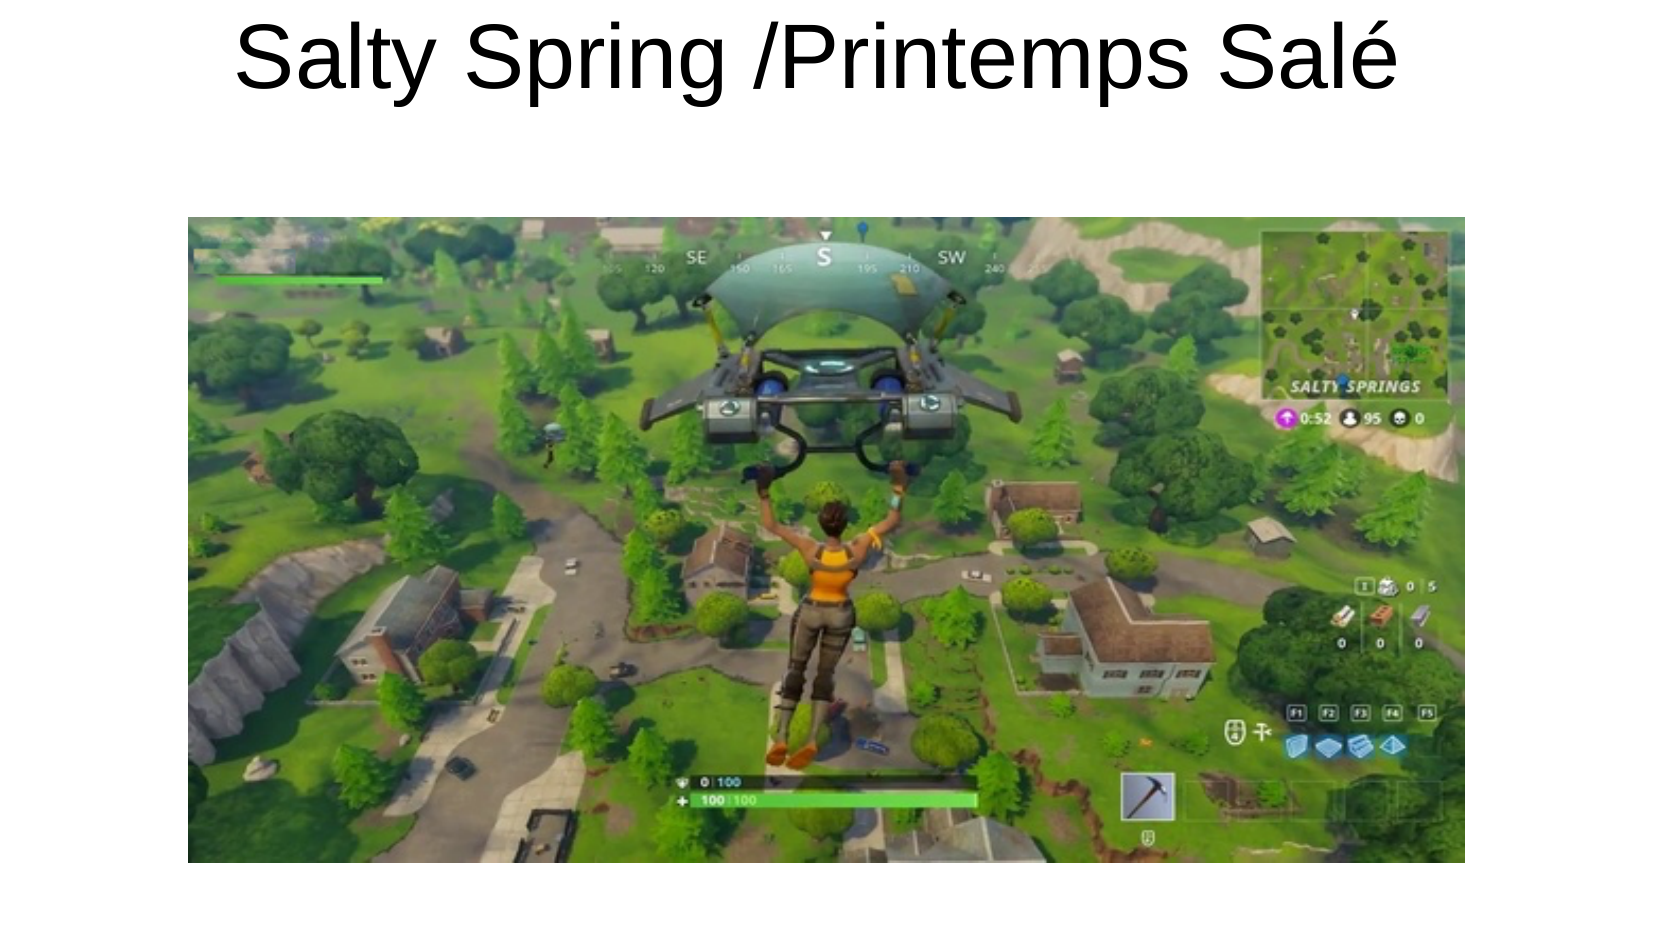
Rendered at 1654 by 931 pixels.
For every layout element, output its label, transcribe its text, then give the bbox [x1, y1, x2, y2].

picture [188, 217, 1465, 863]
title Salty Spring /Printemps Salé [86, 0, 1575, 218]
